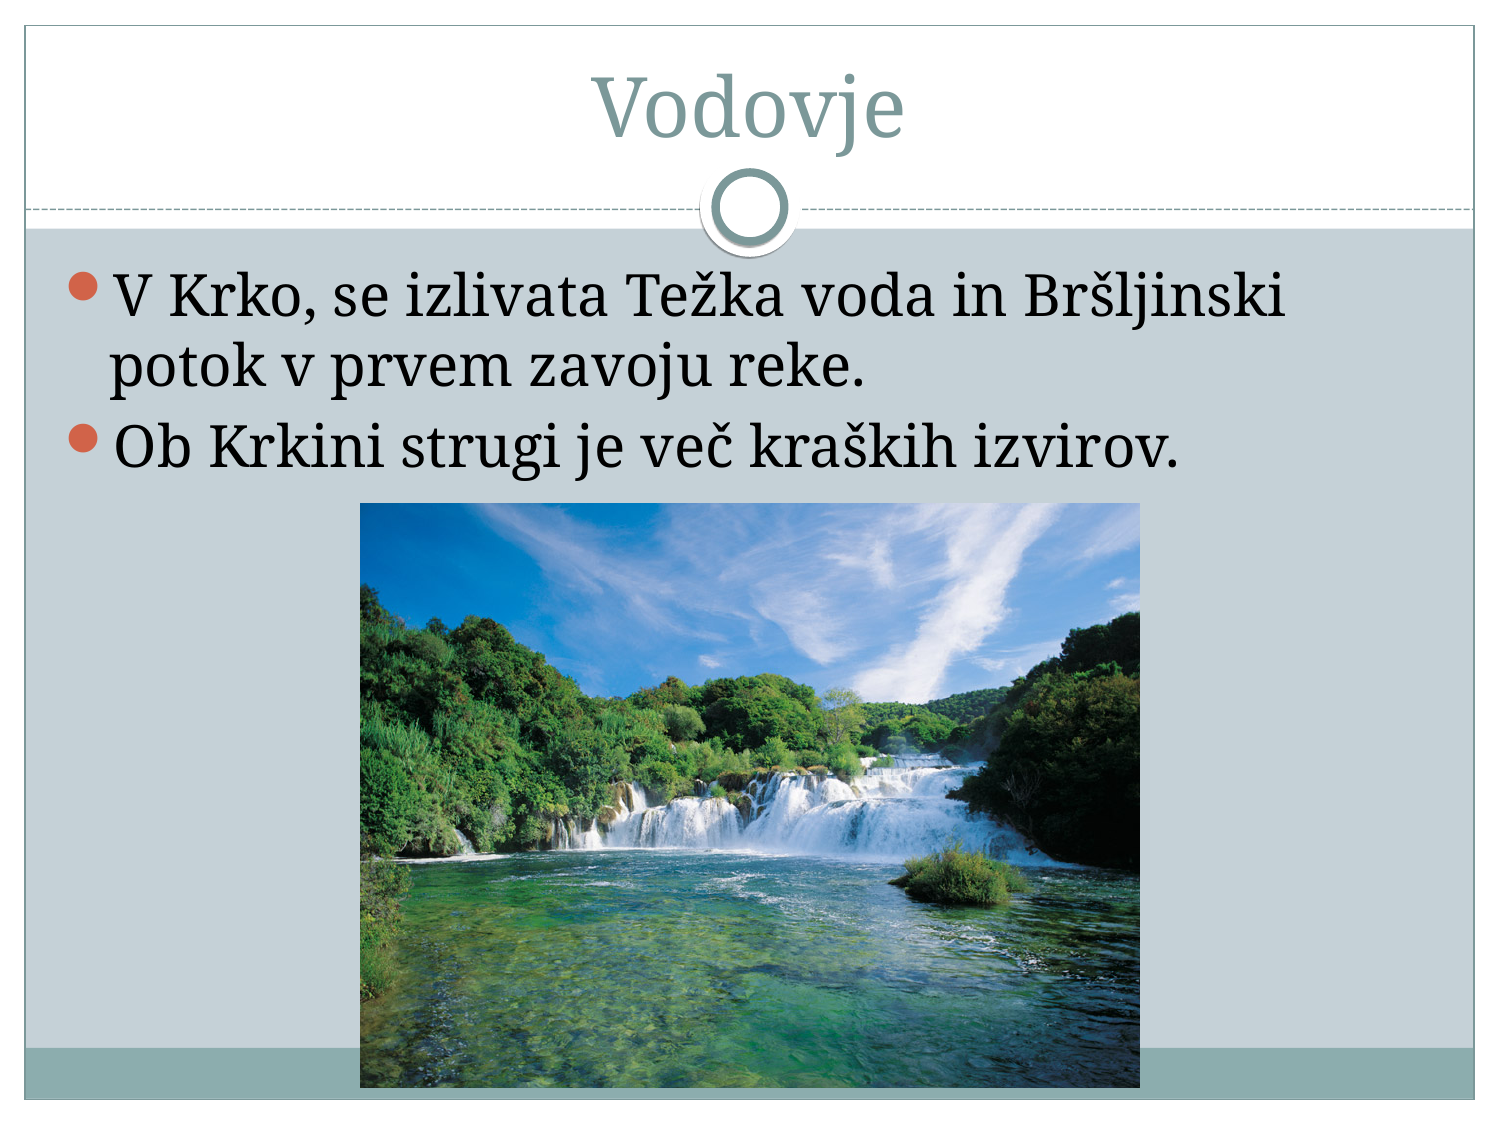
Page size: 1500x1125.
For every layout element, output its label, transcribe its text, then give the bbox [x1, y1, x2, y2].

title Vodovje [49, 37, 1450, 162]
picture [360, 503, 1140, 1088]
list V Krko, se izlivata Težka voda in Bršljinski potok v prvem zavoju reke. Ob Krkini strugi je več kraških izvirov. [49, 250, 1445, 1001]
